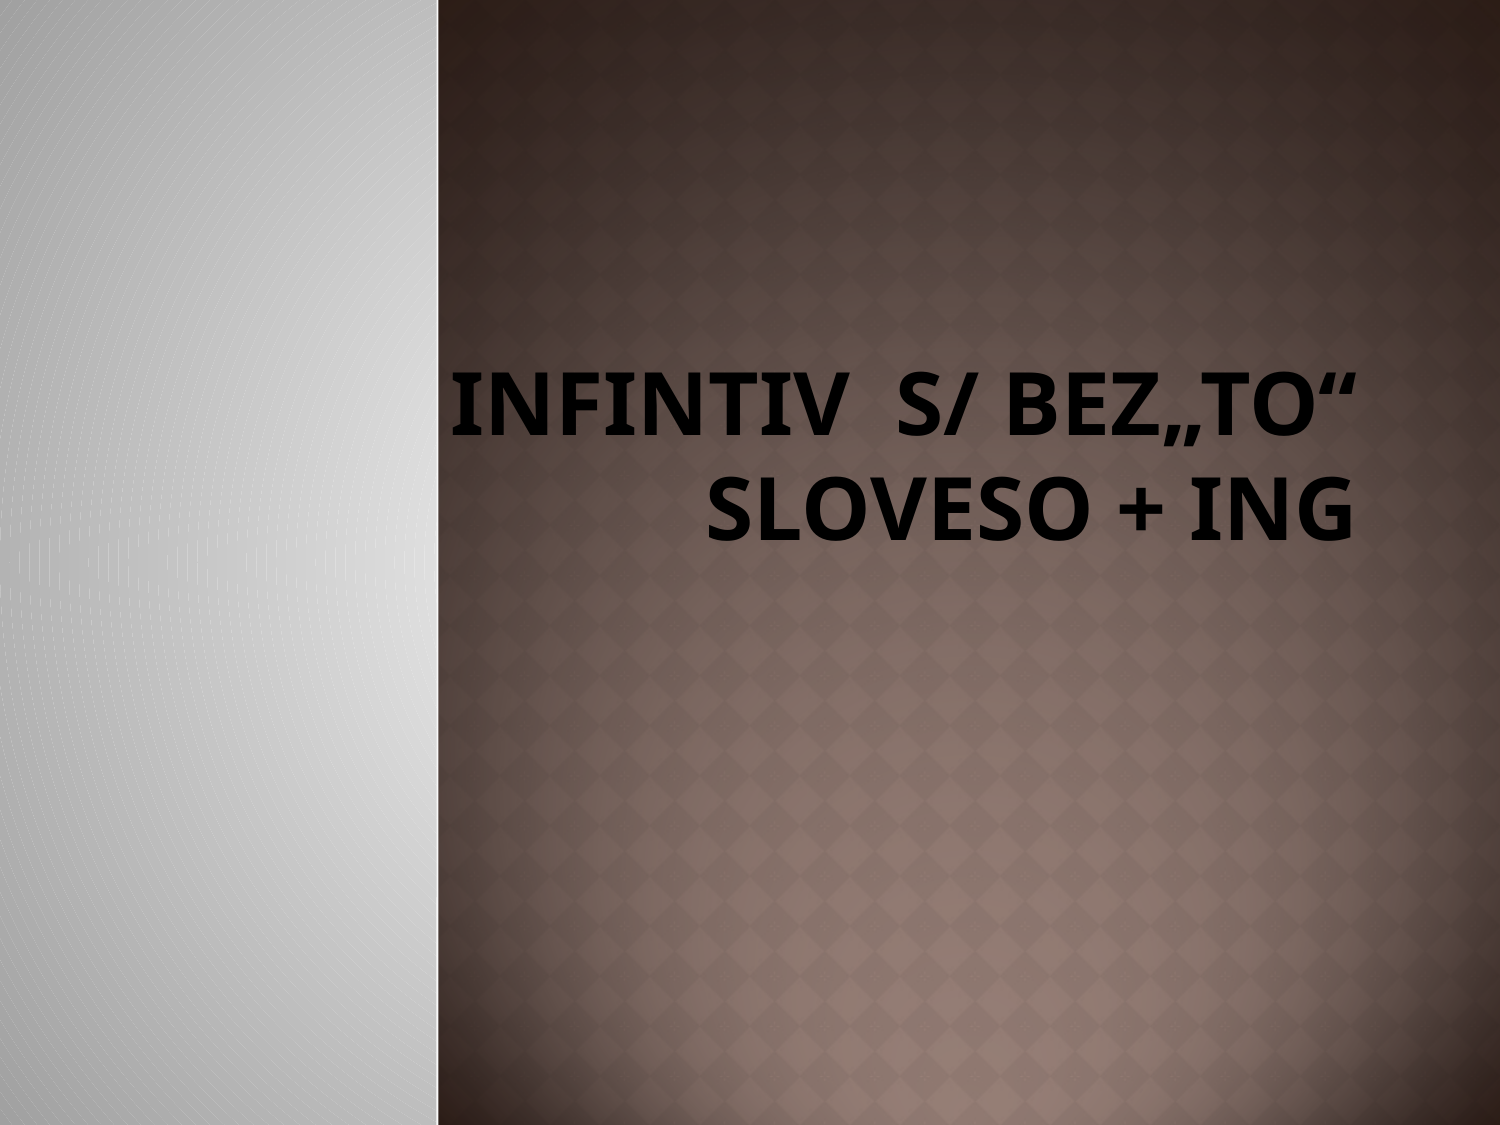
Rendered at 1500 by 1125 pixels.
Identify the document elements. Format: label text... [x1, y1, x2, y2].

title INFINTIV S/ BEZ„TO“ SLOVESO + ING [442, 87, 1500, 559]
